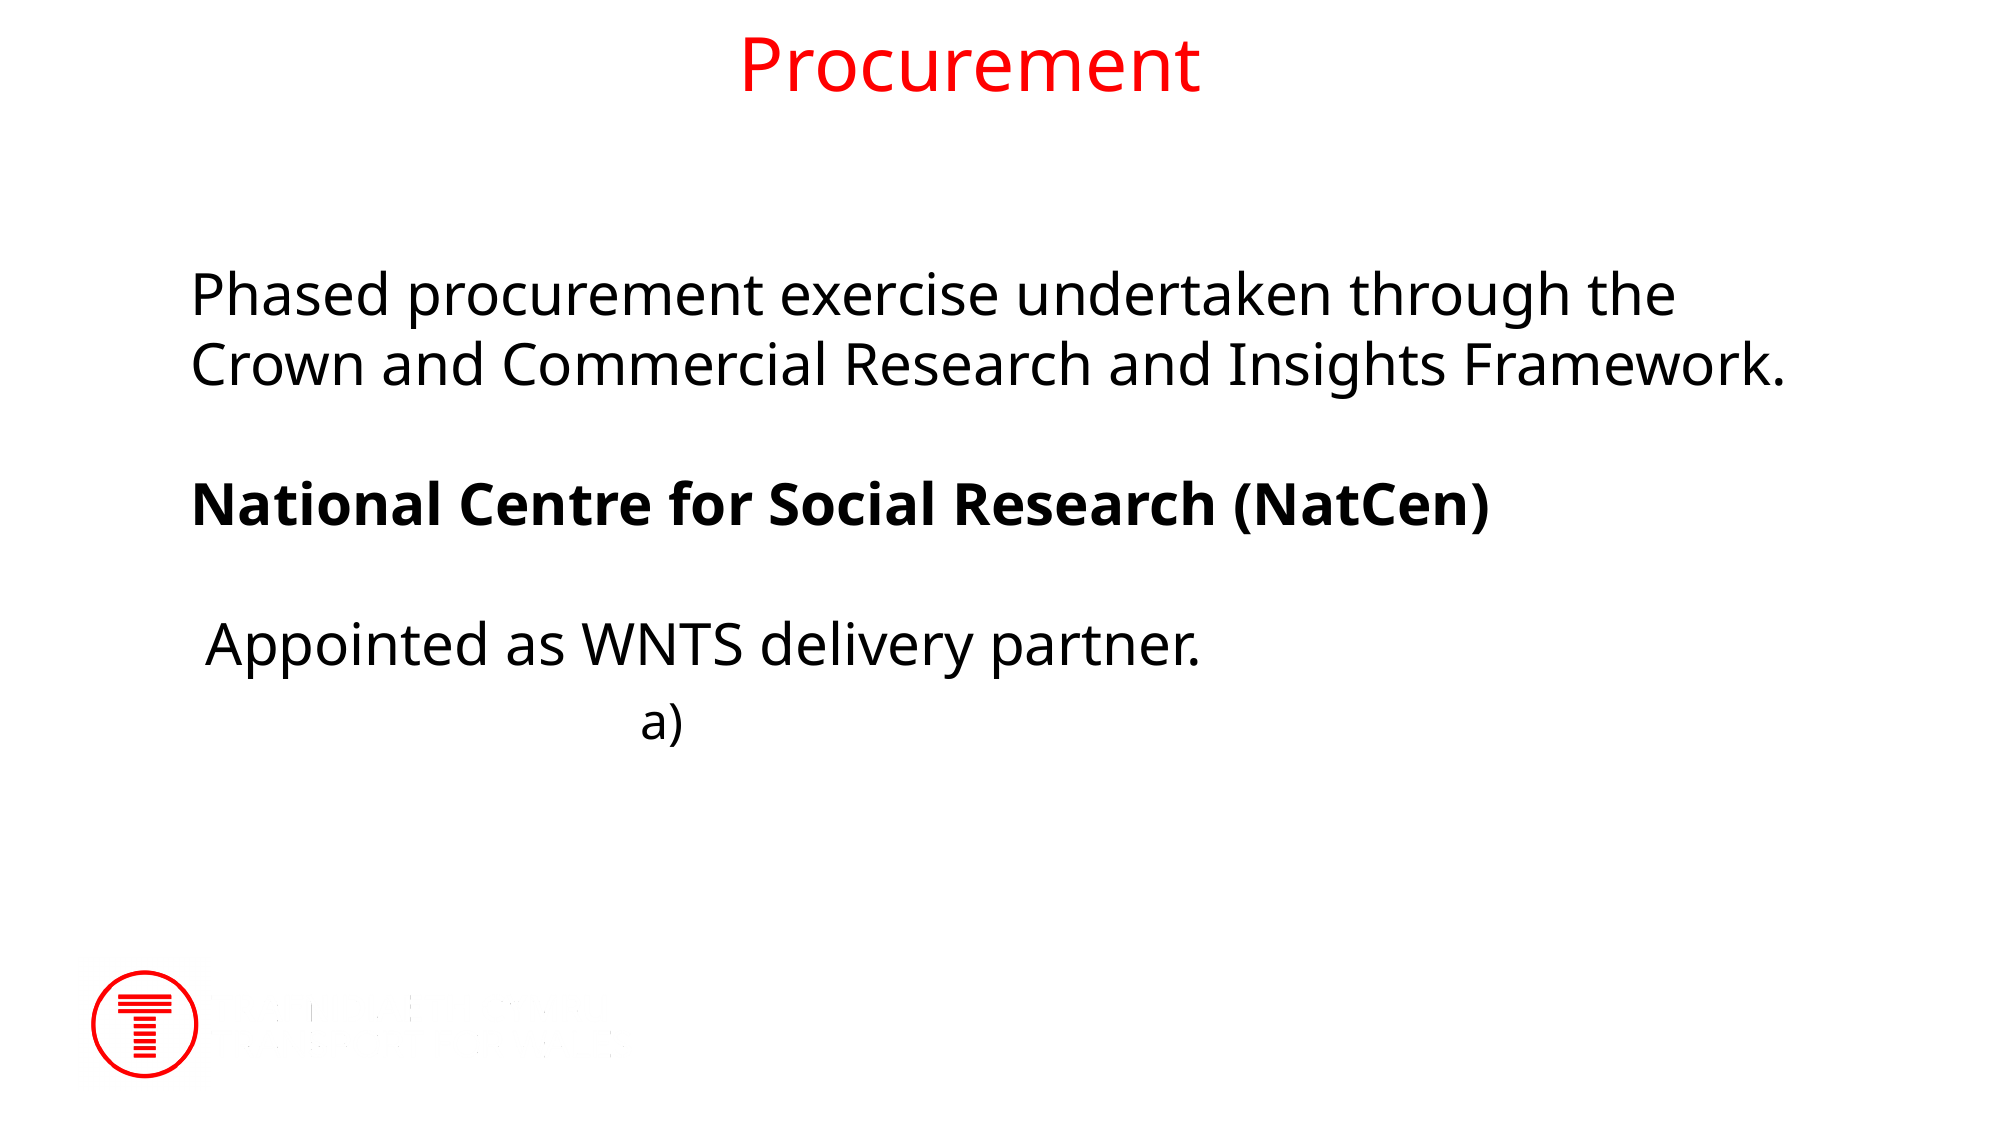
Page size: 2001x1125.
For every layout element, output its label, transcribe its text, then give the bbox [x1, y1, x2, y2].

text_box Procurement [45, 25, 1916, 110]
list Phased procurement exercise undertaken through the Crown and Commercial Research and Insights Framework. National Centre for Social Research (NatCen) Appointed as WNTS delivery partner. [175, 189, 1826, 998]
